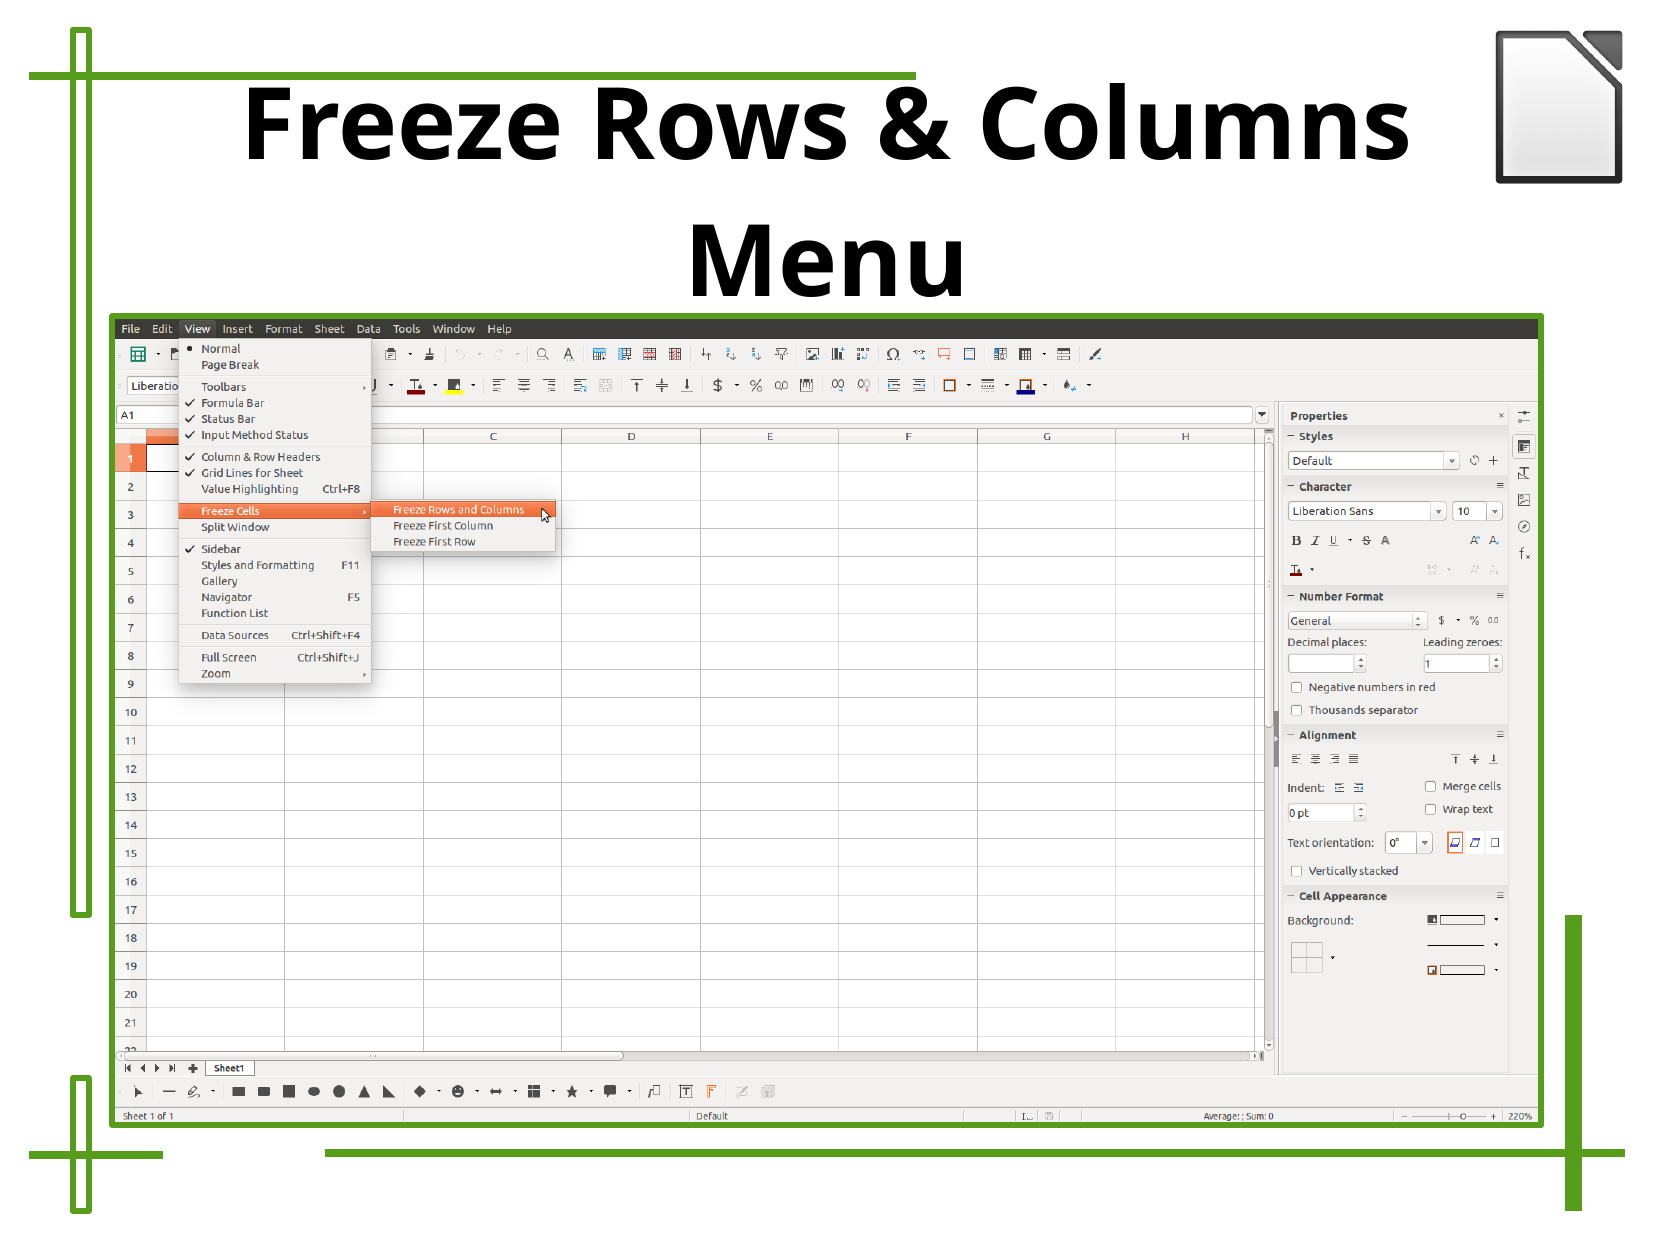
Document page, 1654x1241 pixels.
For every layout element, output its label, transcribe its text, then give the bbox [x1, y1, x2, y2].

picture [115, 318, 1539, 1123]
title Freeze Rows & Columns Menu [118, 118, 1536, 260]
picture [1494, 29, 1624, 186]
